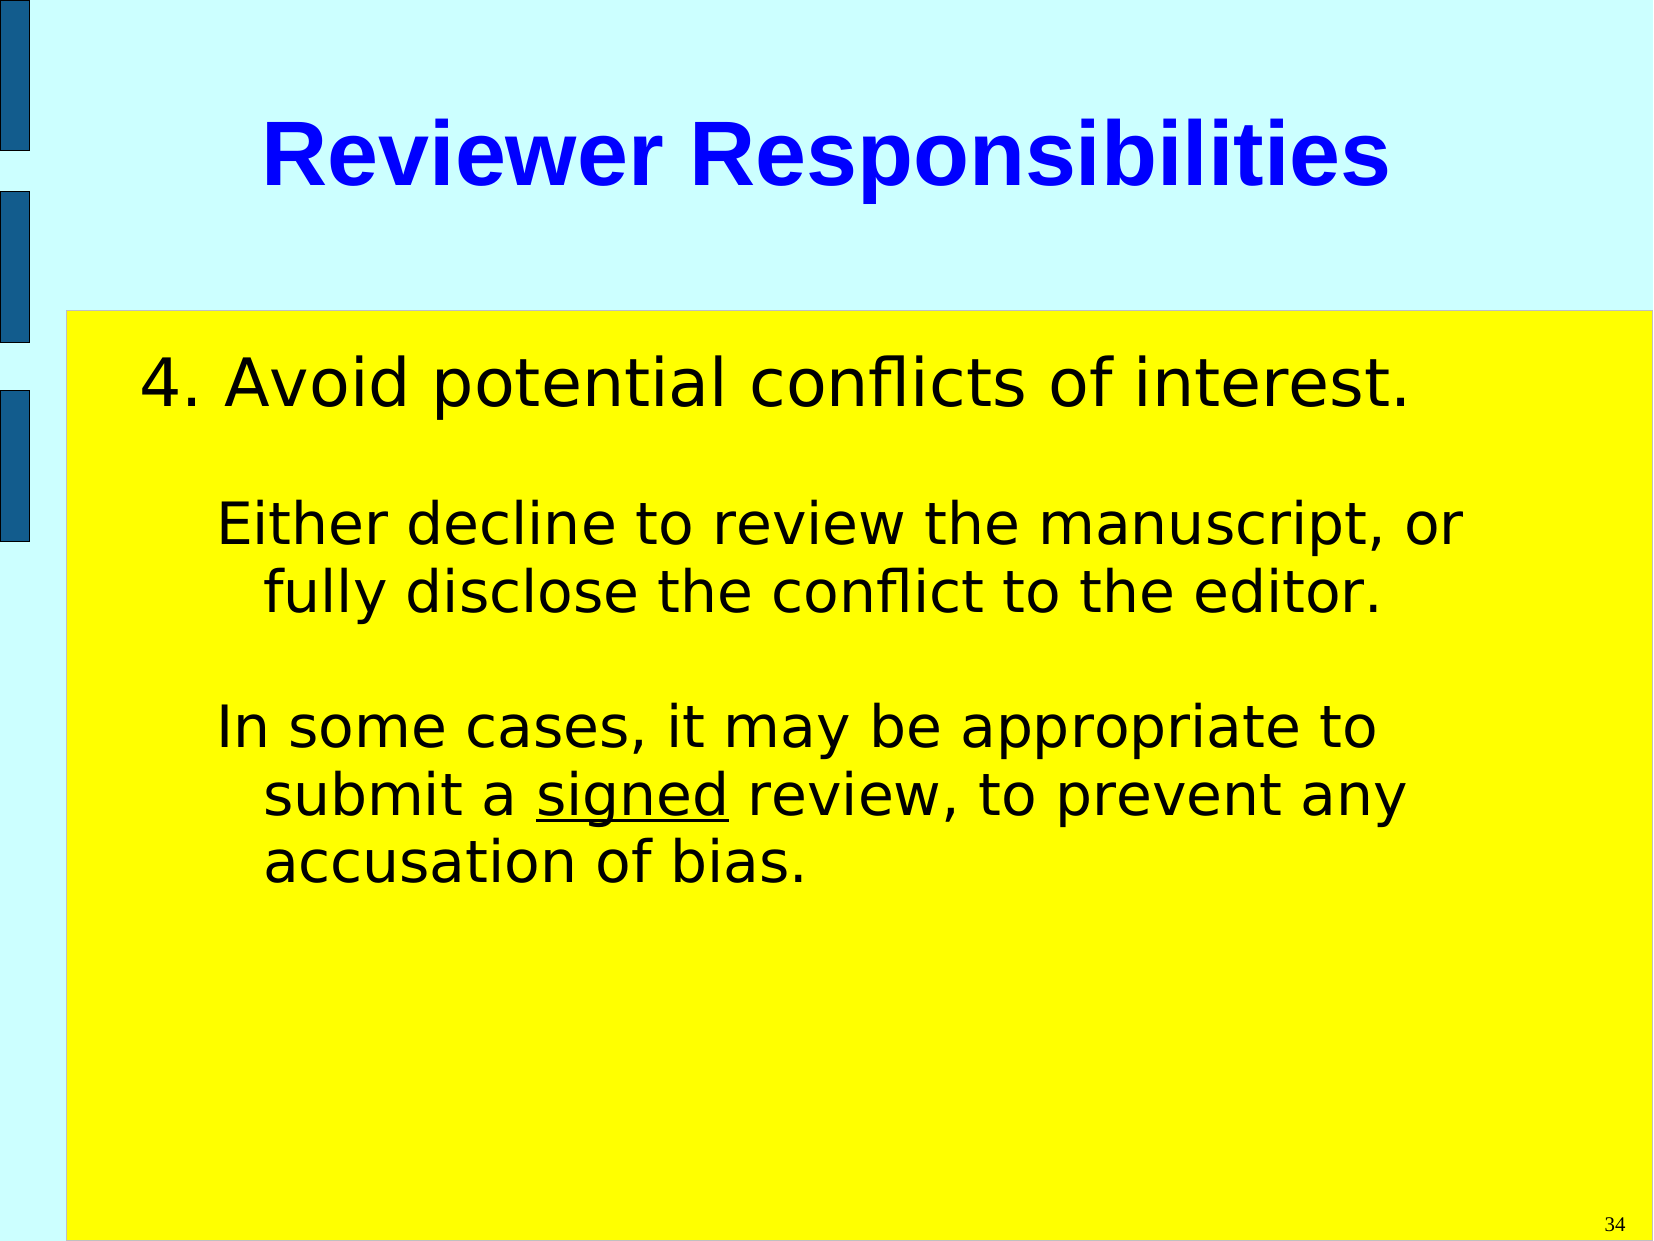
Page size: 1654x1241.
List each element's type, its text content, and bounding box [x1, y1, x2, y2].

title Reviewer Responsibilities [121, 49, 1534, 258]
list 4. Avoid potential conflicts of interest. Either decline to review the manuscript, or fully disclose the conflict to the editor. In some cases, it may be appropriate to submit a signed review, to prevent any accusation of bias. [121, 344, 1534, 1127]
